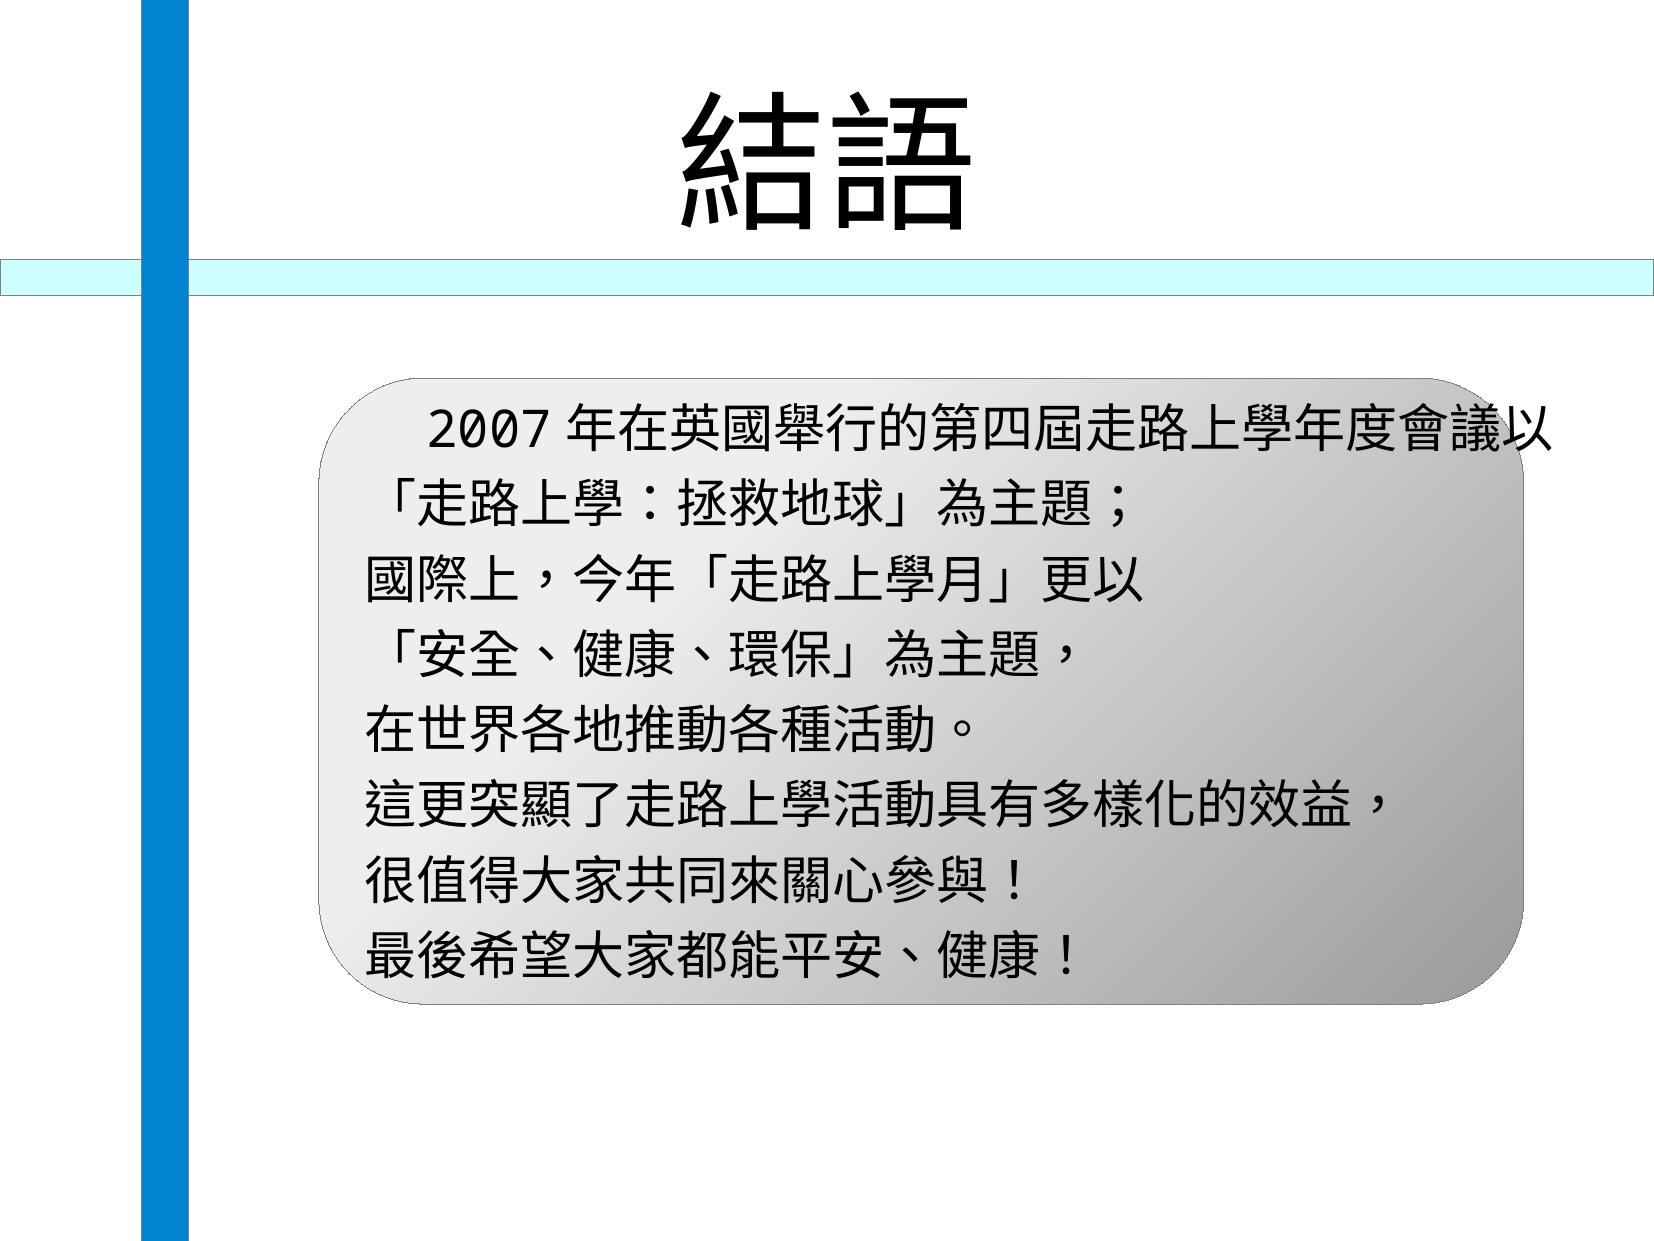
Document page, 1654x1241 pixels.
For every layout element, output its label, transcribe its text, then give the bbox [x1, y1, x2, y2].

title 結語 [82, 49, 1571, 257]
text_box 2007年在英國舉行的第四屆走路上學年度會議以 「走路上學：拯救地球」為主題； 國際上，今年「走路上學月」更以 「安全、健康、環保」為主題， 在世界各地推動各種活動。 這更突顯了走路上學活動具有多樣化的效益， 很值得大家共同來關心參與！ 最後希望大家都能平安、健康！ [318, 378, 1524, 1005]
